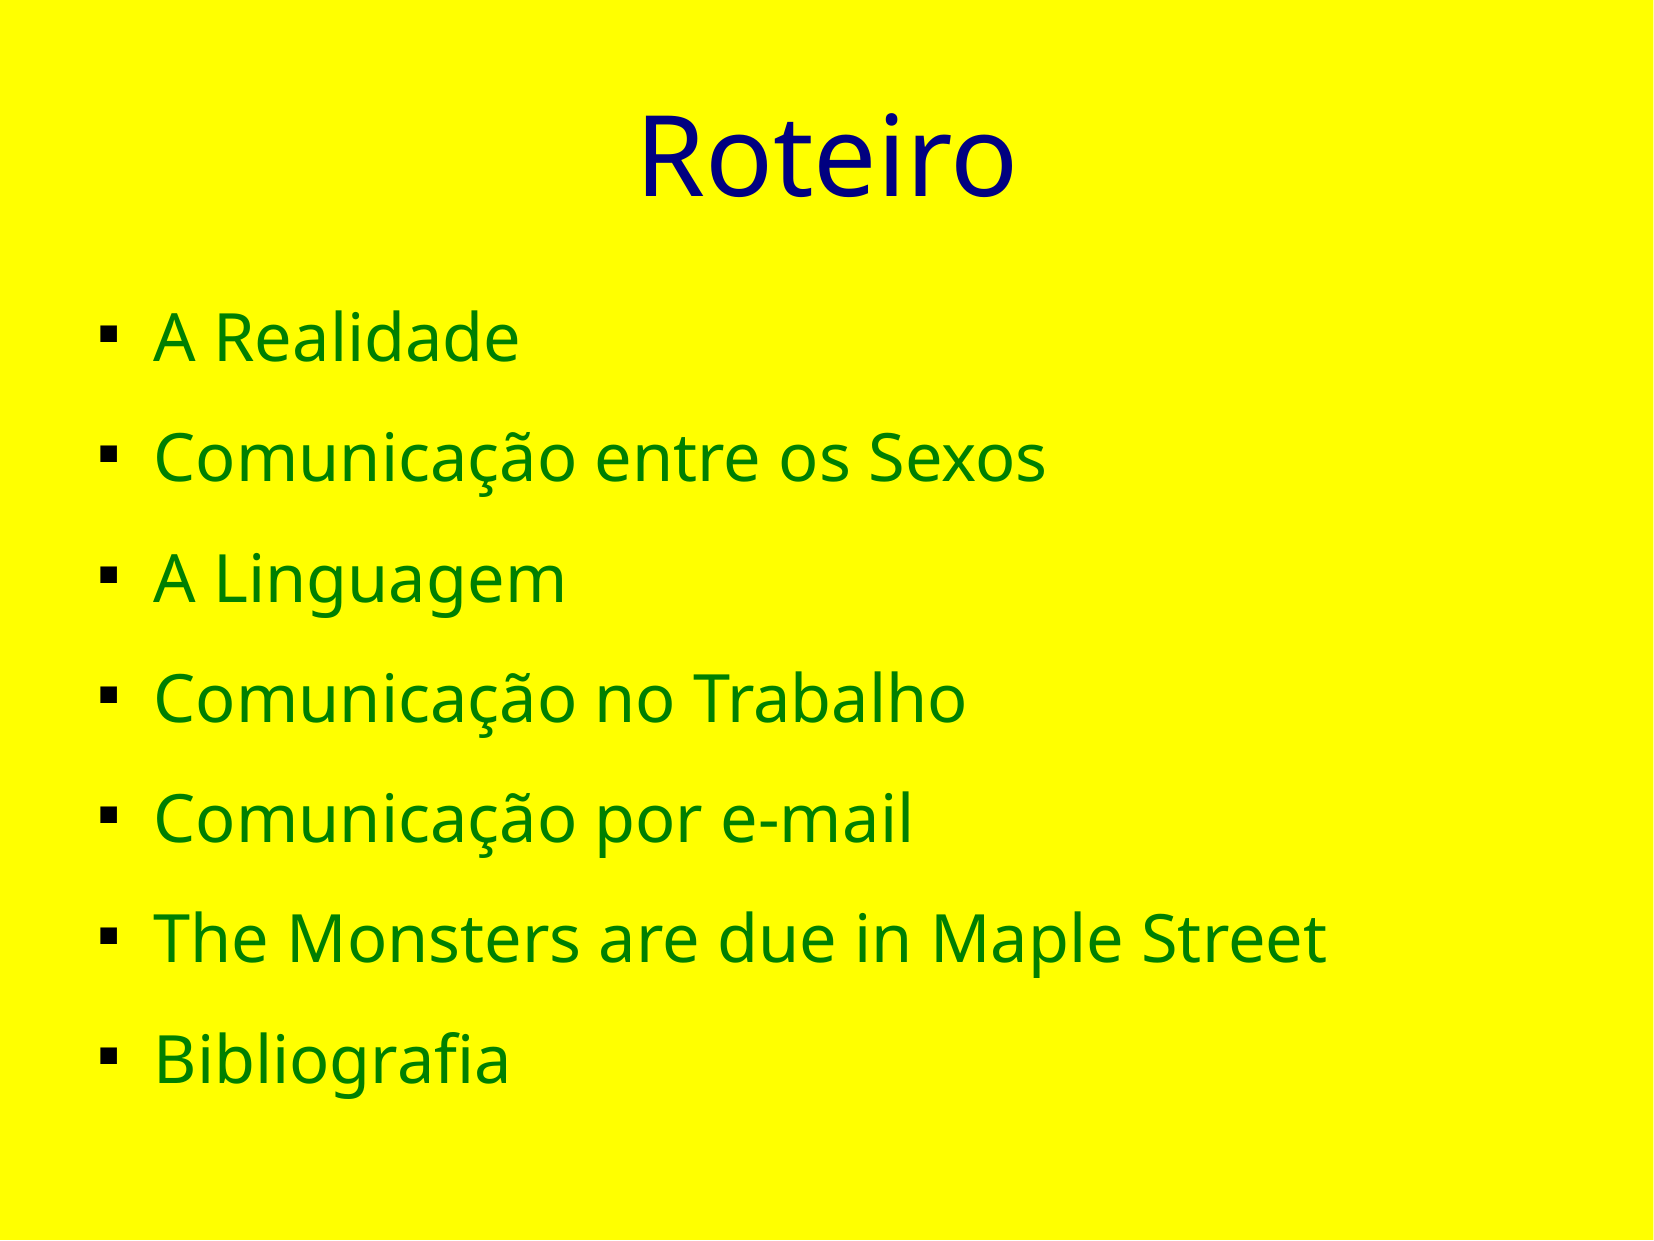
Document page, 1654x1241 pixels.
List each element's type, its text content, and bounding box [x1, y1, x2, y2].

title Roteiro [82, 96, 1571, 210]
list A Realidade Comunicação entre os Sexos A Linguagem Comunicação no Trabalho Comunicação por e-mail The Monsters are due in Maple Street Bibliografia [82, 290, 1571, 1109]
